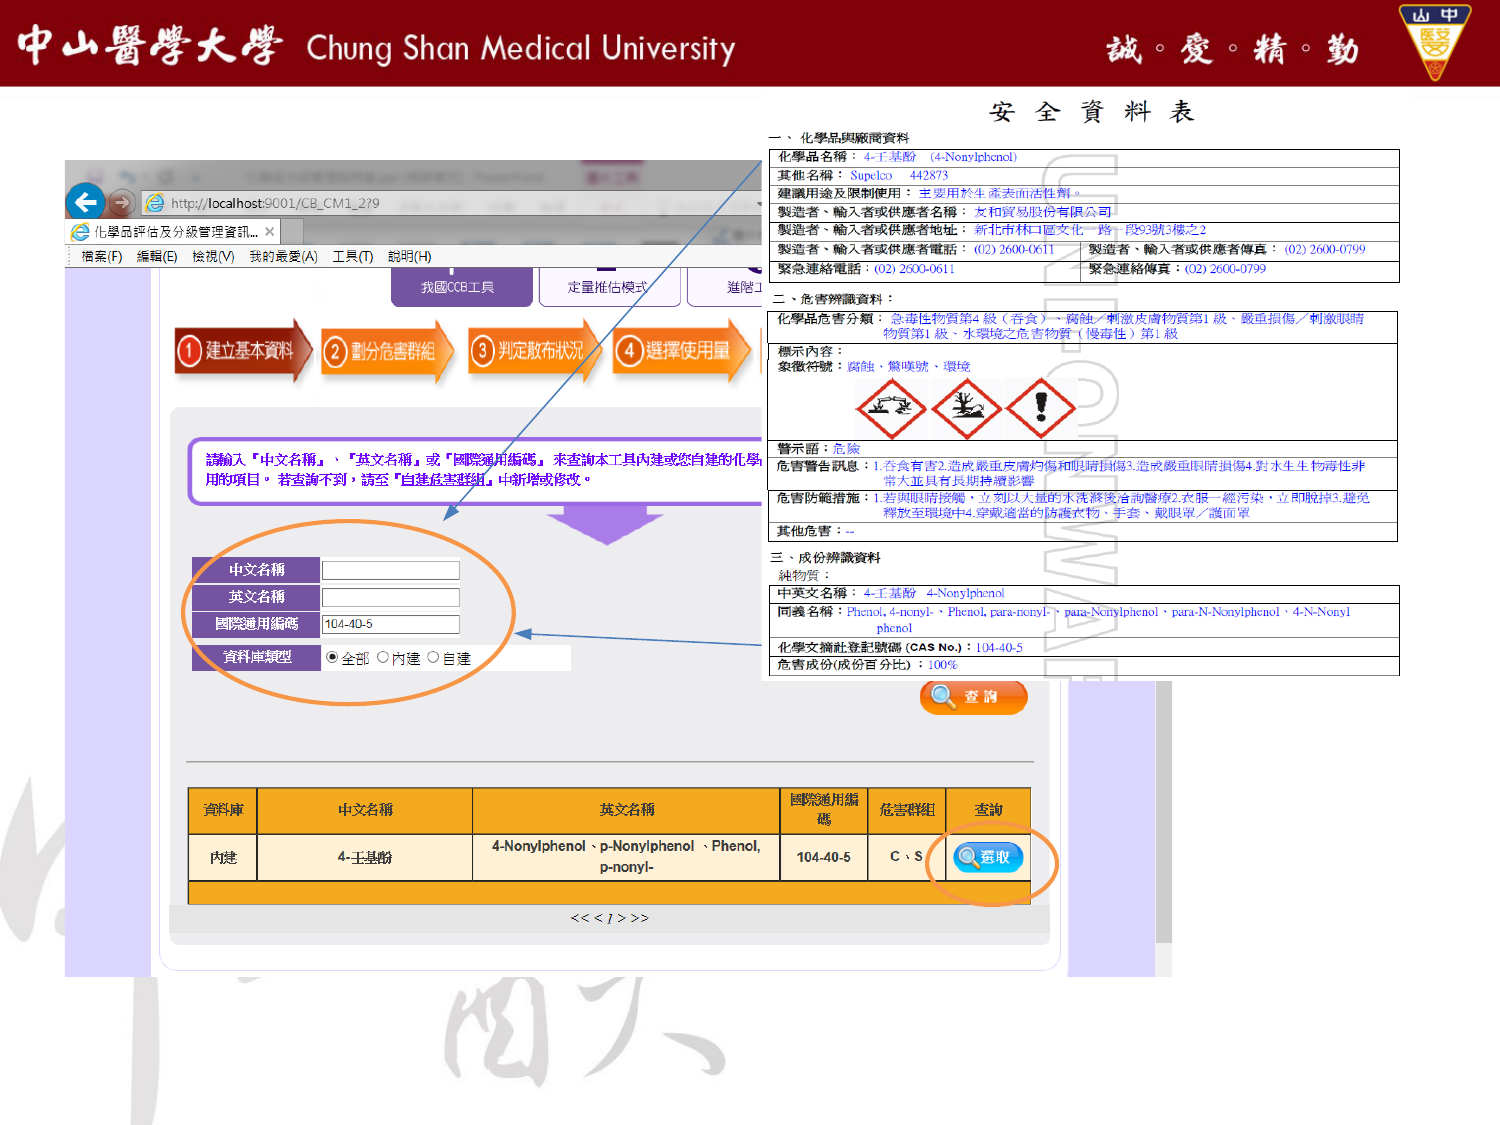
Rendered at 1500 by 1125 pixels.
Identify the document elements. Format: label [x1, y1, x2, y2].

picture [64, 90, 1412, 977]
